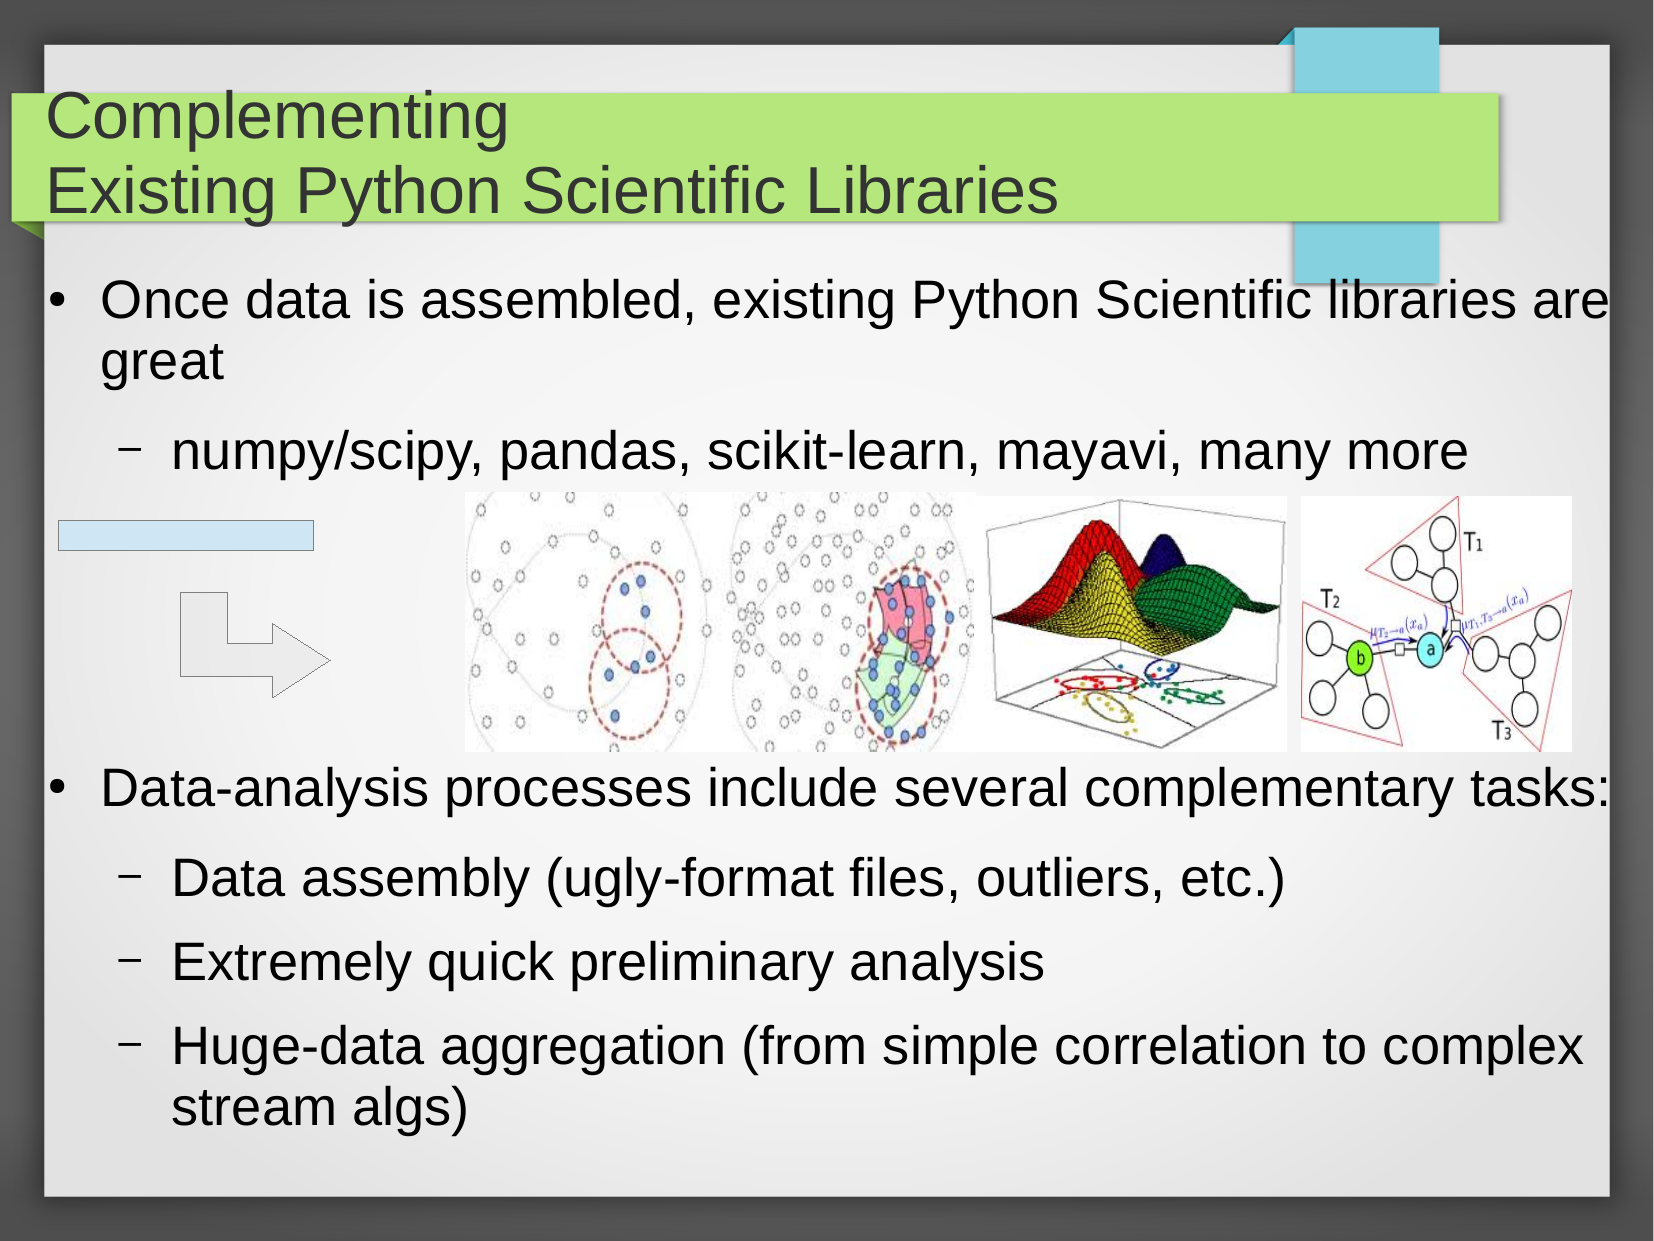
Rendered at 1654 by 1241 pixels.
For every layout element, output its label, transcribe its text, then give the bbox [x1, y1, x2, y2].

text_box [58, 520, 314, 551]
title Complementing Existing Python Scientific Libraries [45, 49, 1621, 257]
list Once data is assembled, existing Python Scientific libraries are great numpy/scipy, pandas, scikit-learn, mayavi, many more Data-analysis processes include several complementary tasks: Data assembly (ugly-format files, outliers, etc.) Extremely quick preliminary analysis Huge-data aggregation (from simple correlation to complex stream algs) [30, 270, 1654, 1201]
text_box [180, 592, 331, 698]
picture [0, 0, 1654, 1241]
picture [465, 492, 1287, 752]
picture [1301, 496, 1572, 752]
